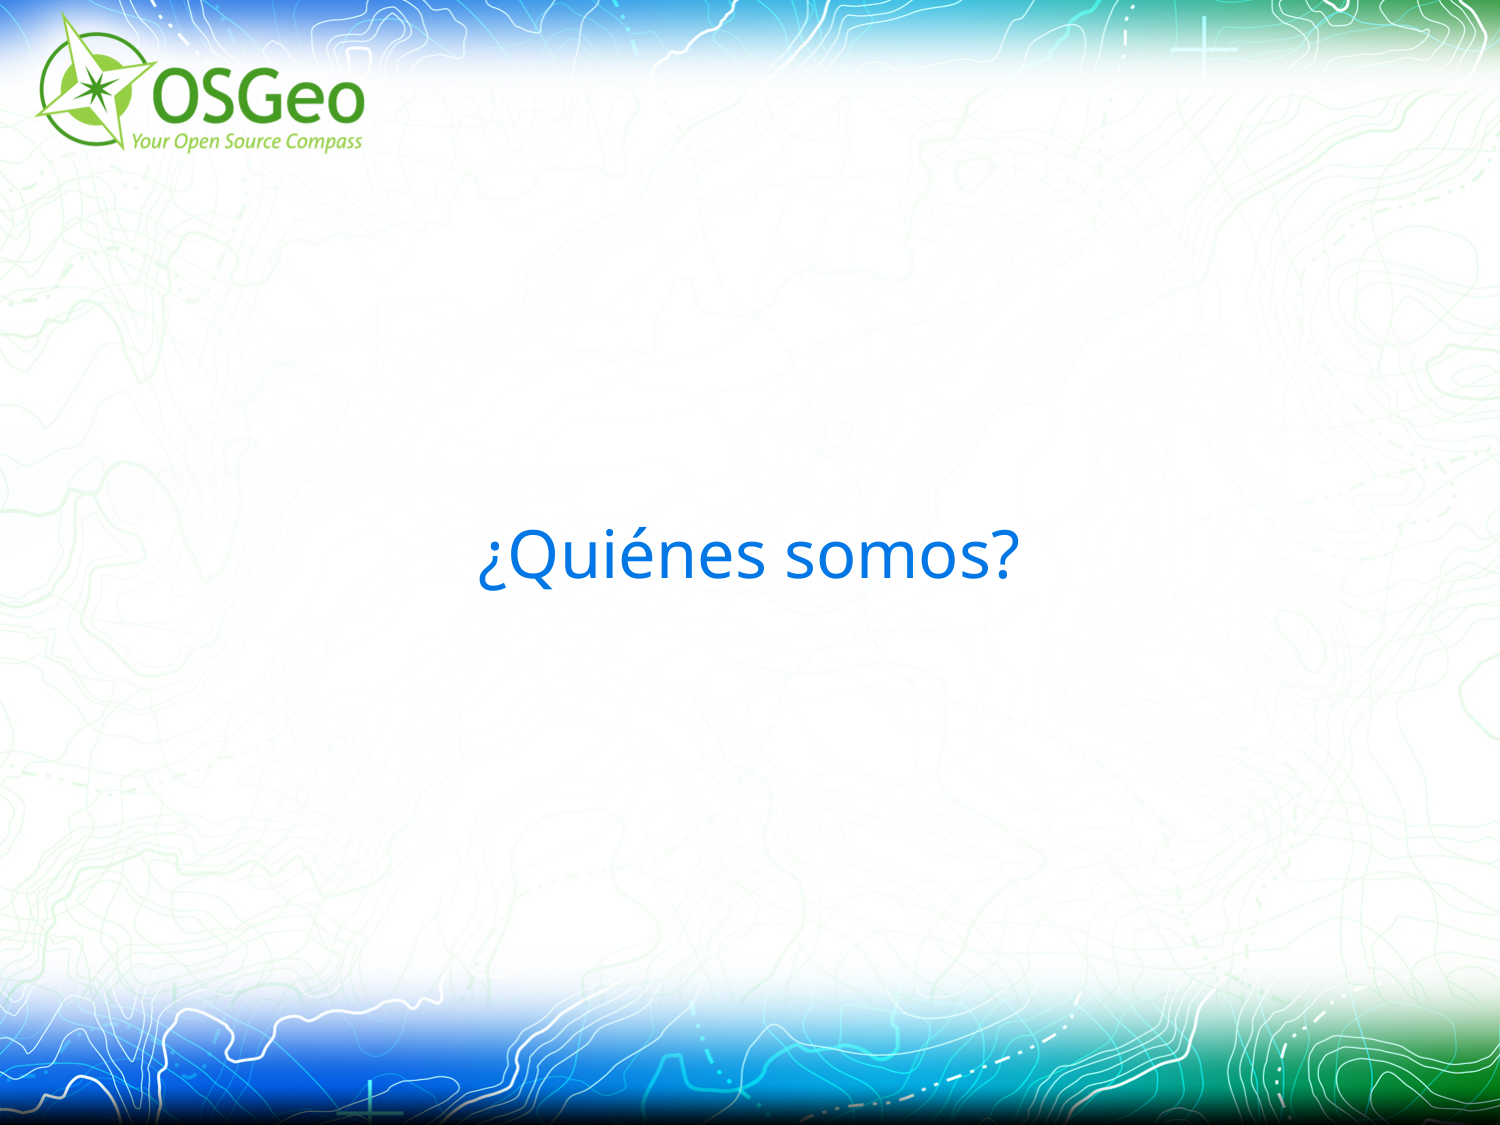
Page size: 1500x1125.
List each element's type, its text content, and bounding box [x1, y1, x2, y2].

picture [0, 603, 1500, 1125]
picture [0, 0, 1500, 501]
title ¿Quiénes somos? [0, 501, 1500, 603]
